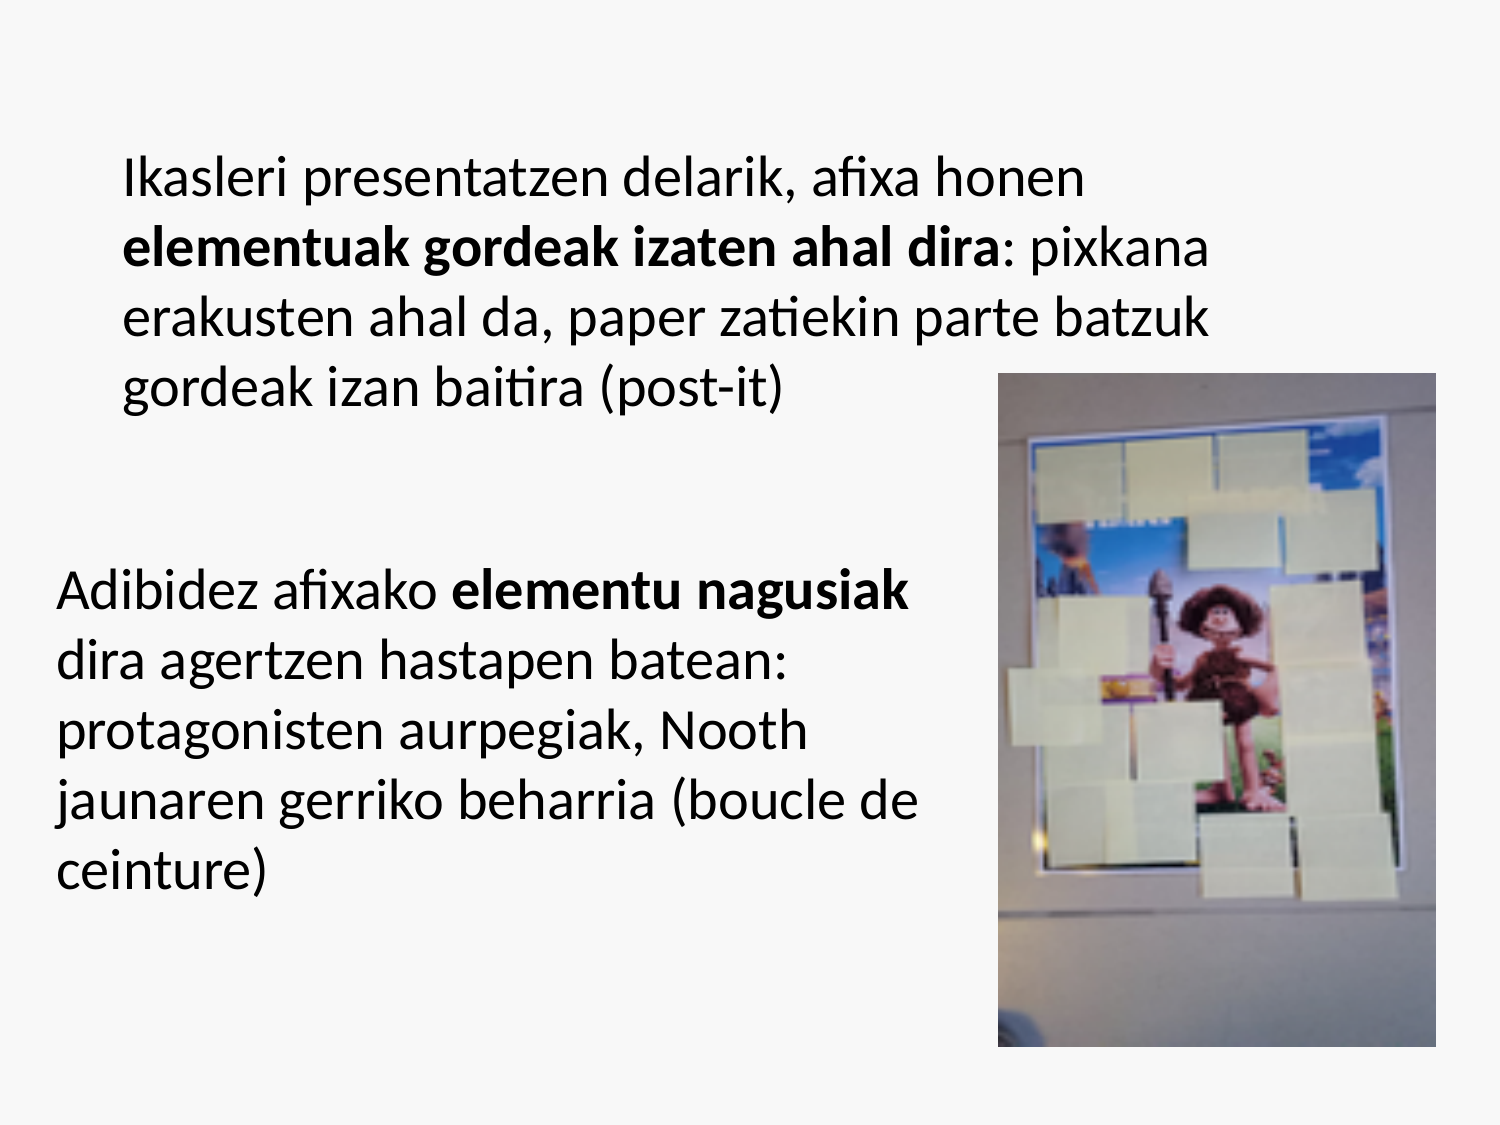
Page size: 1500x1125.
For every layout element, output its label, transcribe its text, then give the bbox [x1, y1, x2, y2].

text_box Ikasleri presentatzen delarik, afixa honen elementuak gordeak izaten ahal dira: pixkana erakusten ahal da, paper zatiekin parte batzuk gordeak izan baitira (post-it) [107, 130, 1396, 426]
picture [998, 373, 1436, 1047]
text_box Adibidez afixako elementu nagusiak dira agertzen hastapen batean: protagonisten aurpegiak, Nooth jaunaren gerriko beharria (boucle de ceinture) [41, 543, 970, 909]
